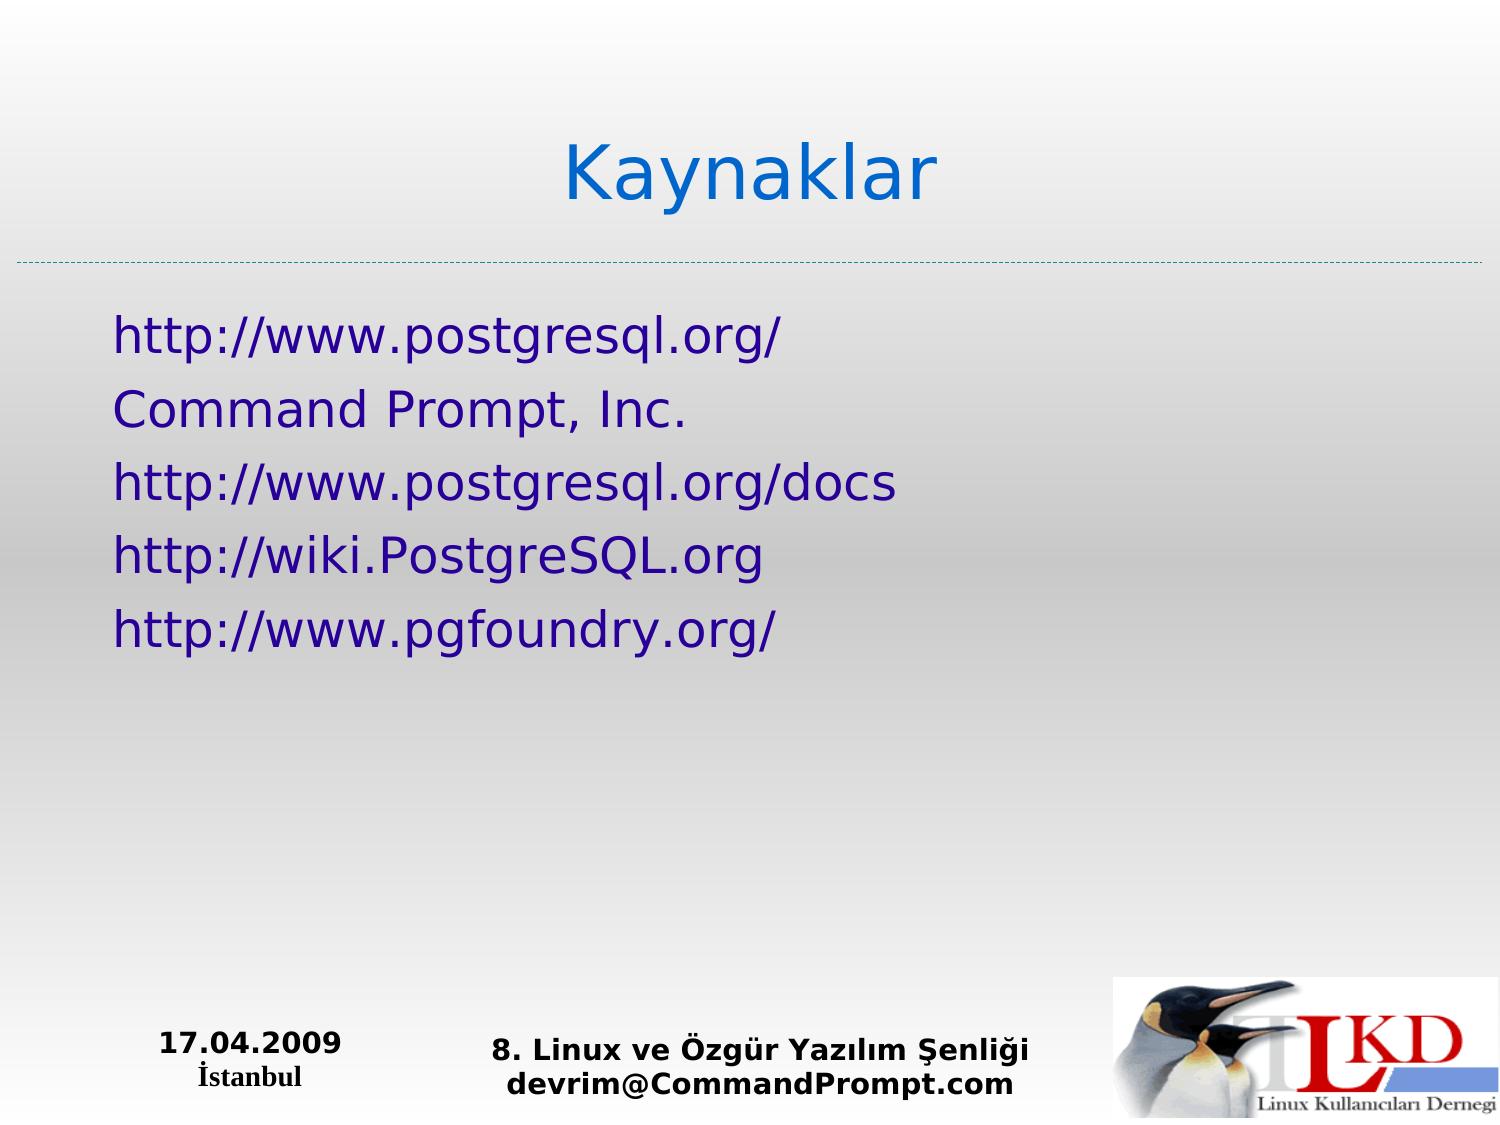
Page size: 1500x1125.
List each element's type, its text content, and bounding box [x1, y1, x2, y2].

list http://www.postgresql.org/ Command Prompt, Inc. http://www.postgresql.org/docs http://wiki.PostgreSQL.org http://www.pgfoundry.org/ [0, 299, 1500, 975]
picture [1113, 977, 1499, 1118]
title Kaynaklar [0, 0, 1500, 225]
